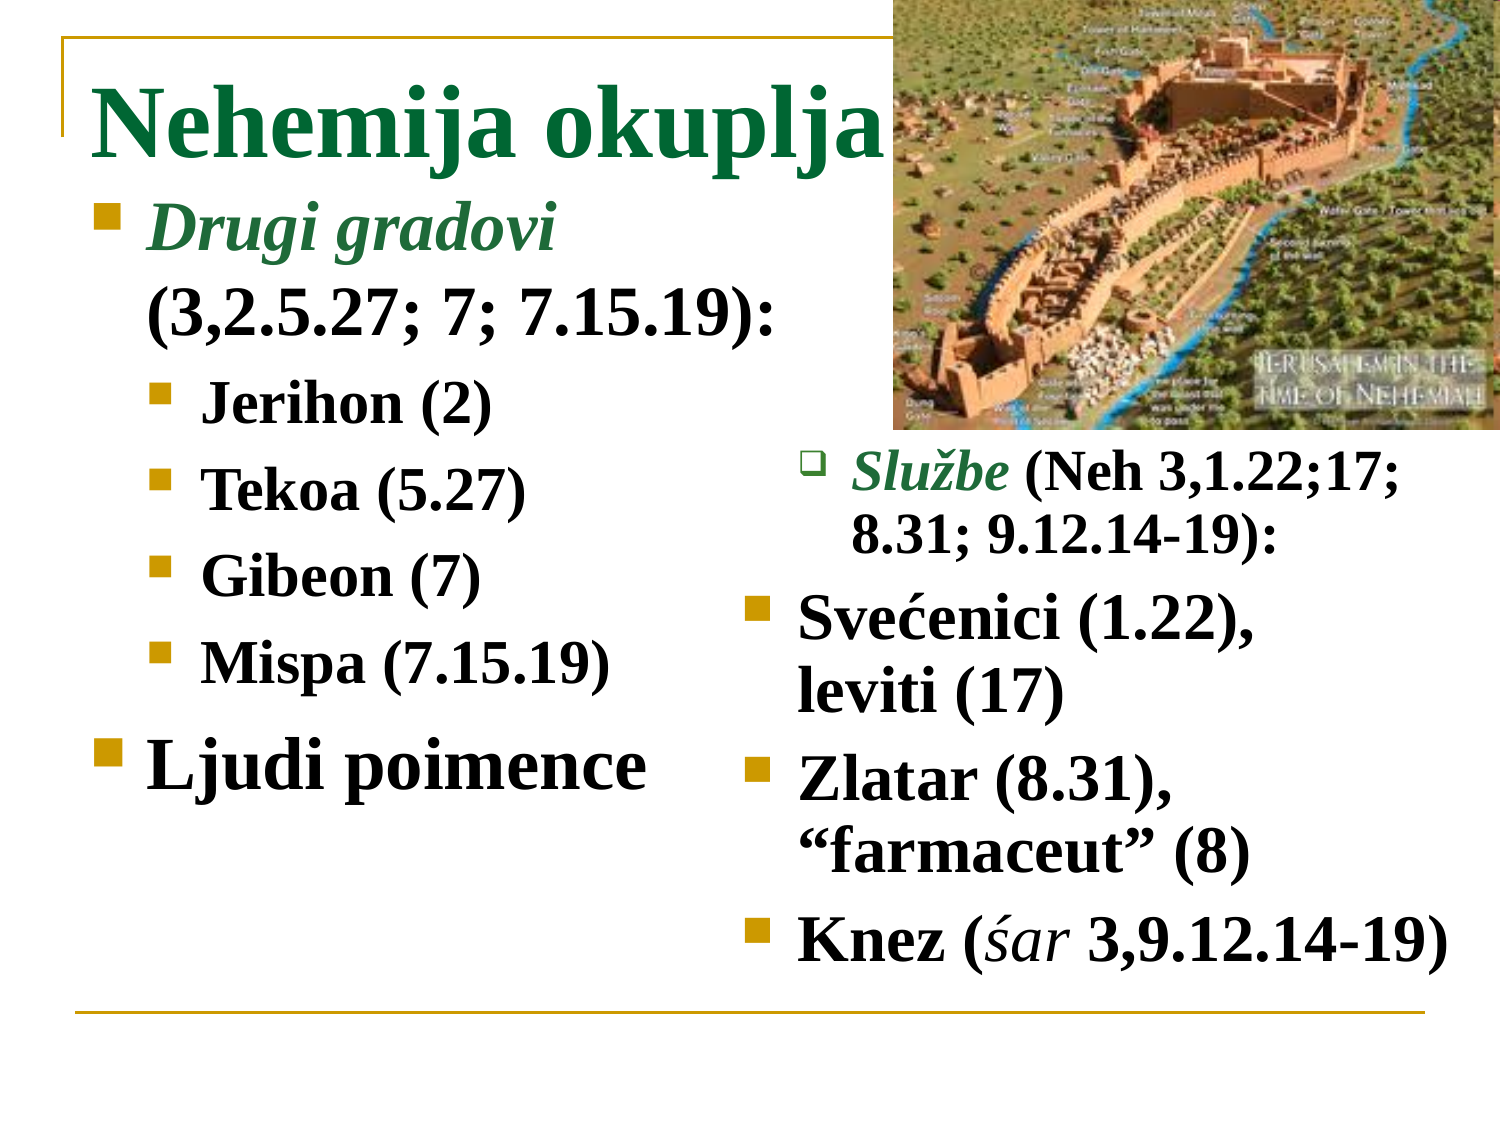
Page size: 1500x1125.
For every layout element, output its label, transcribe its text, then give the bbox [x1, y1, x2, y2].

list Drugi gradovi (3,2.5.27; 7; 7.15.19): Jerihon (2) Tekoa (5.27) Gibeon (7) Mispa (7.15.19) Ljudi poimence [75, 172, 869, 1006]
title Nehemija okuplja [75, 45, 893, 233]
list Službe (Neh 3,1.22;17; 8.31; 9.12.14-19): Svećenici (1.22), leviti (17) Zlatar (8.31), “farmaceut” (8) Knez (śar 3,9.12.14-19) [726, 432, 1471, 1006]
picture [893, 0, 1500, 430]
